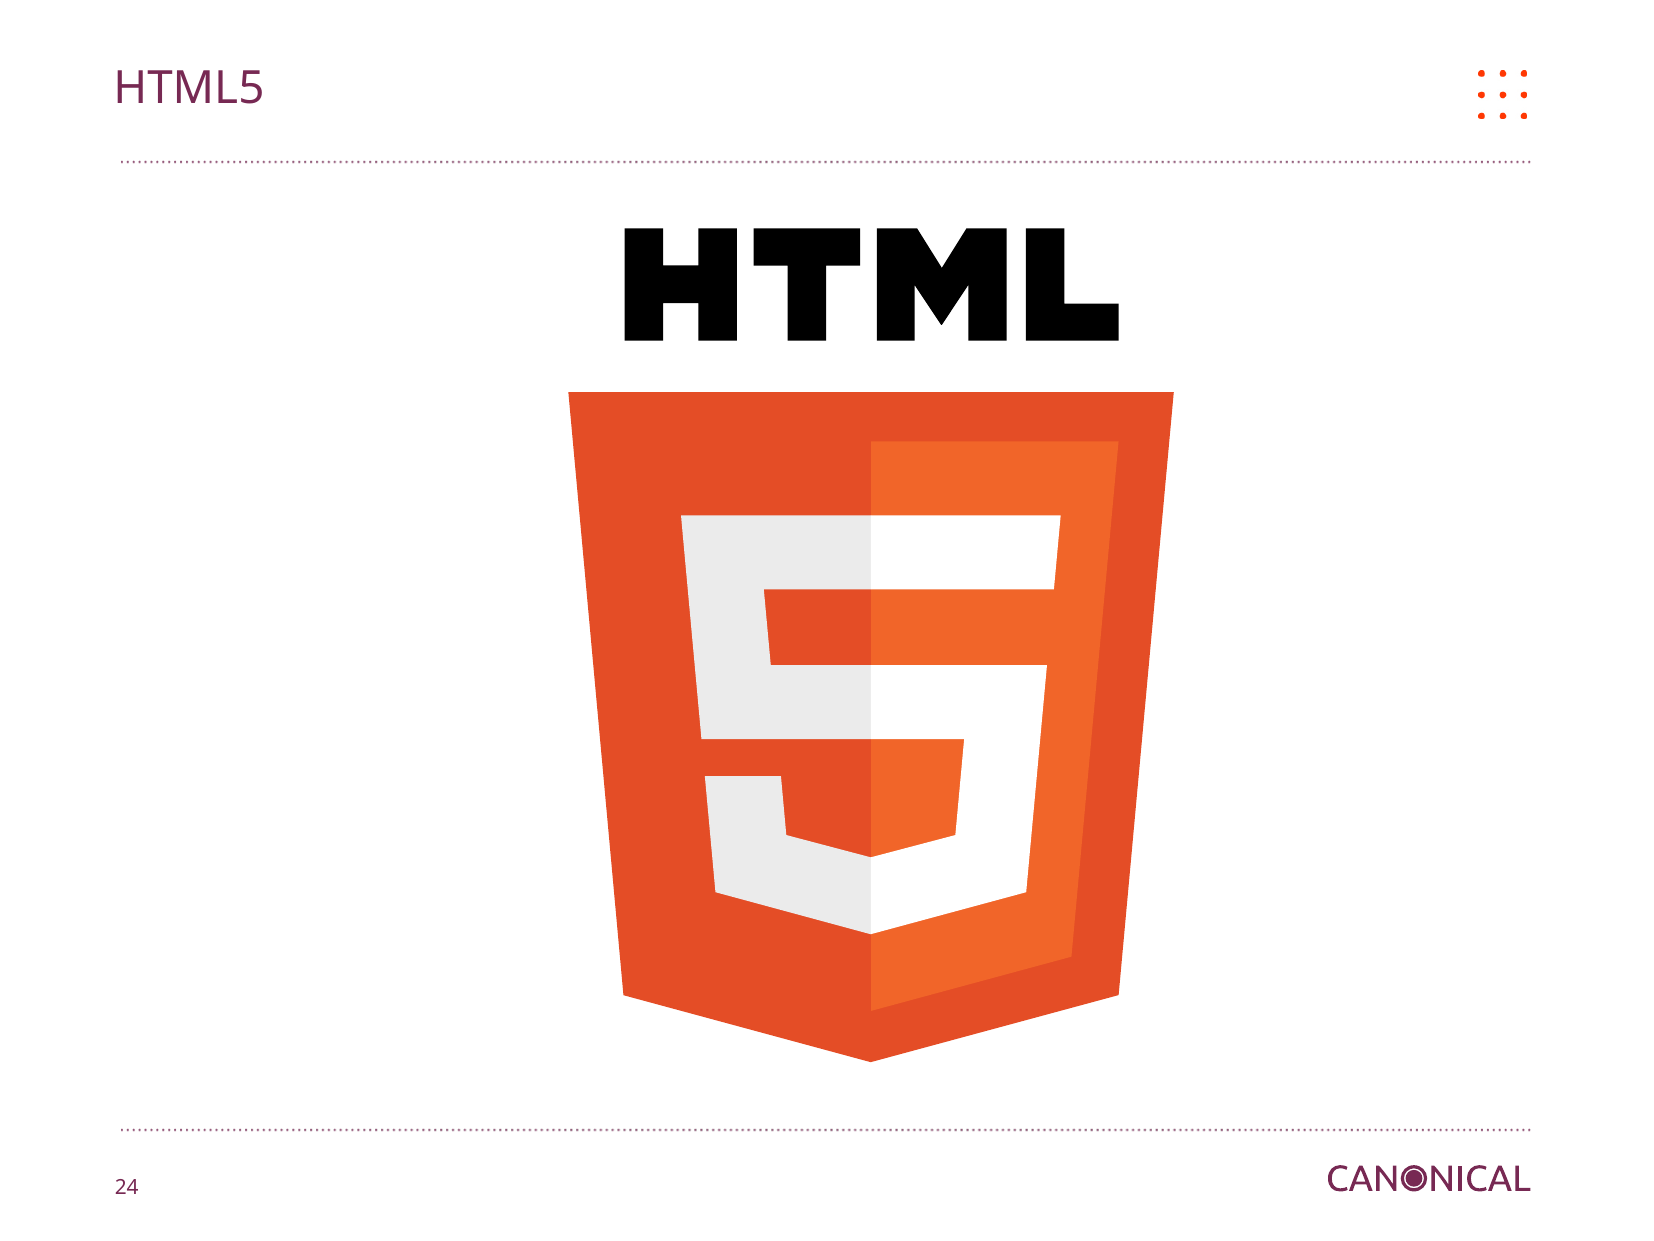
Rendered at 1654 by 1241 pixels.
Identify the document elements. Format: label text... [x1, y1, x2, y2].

picture [1478, 70, 1527, 119]
title HTML5 [113, 64, 1382, 107]
picture [111, 159, 1533, 166]
picture [442, 227, 1300, 1063]
picture [111, 1127, 1533, 1134]
